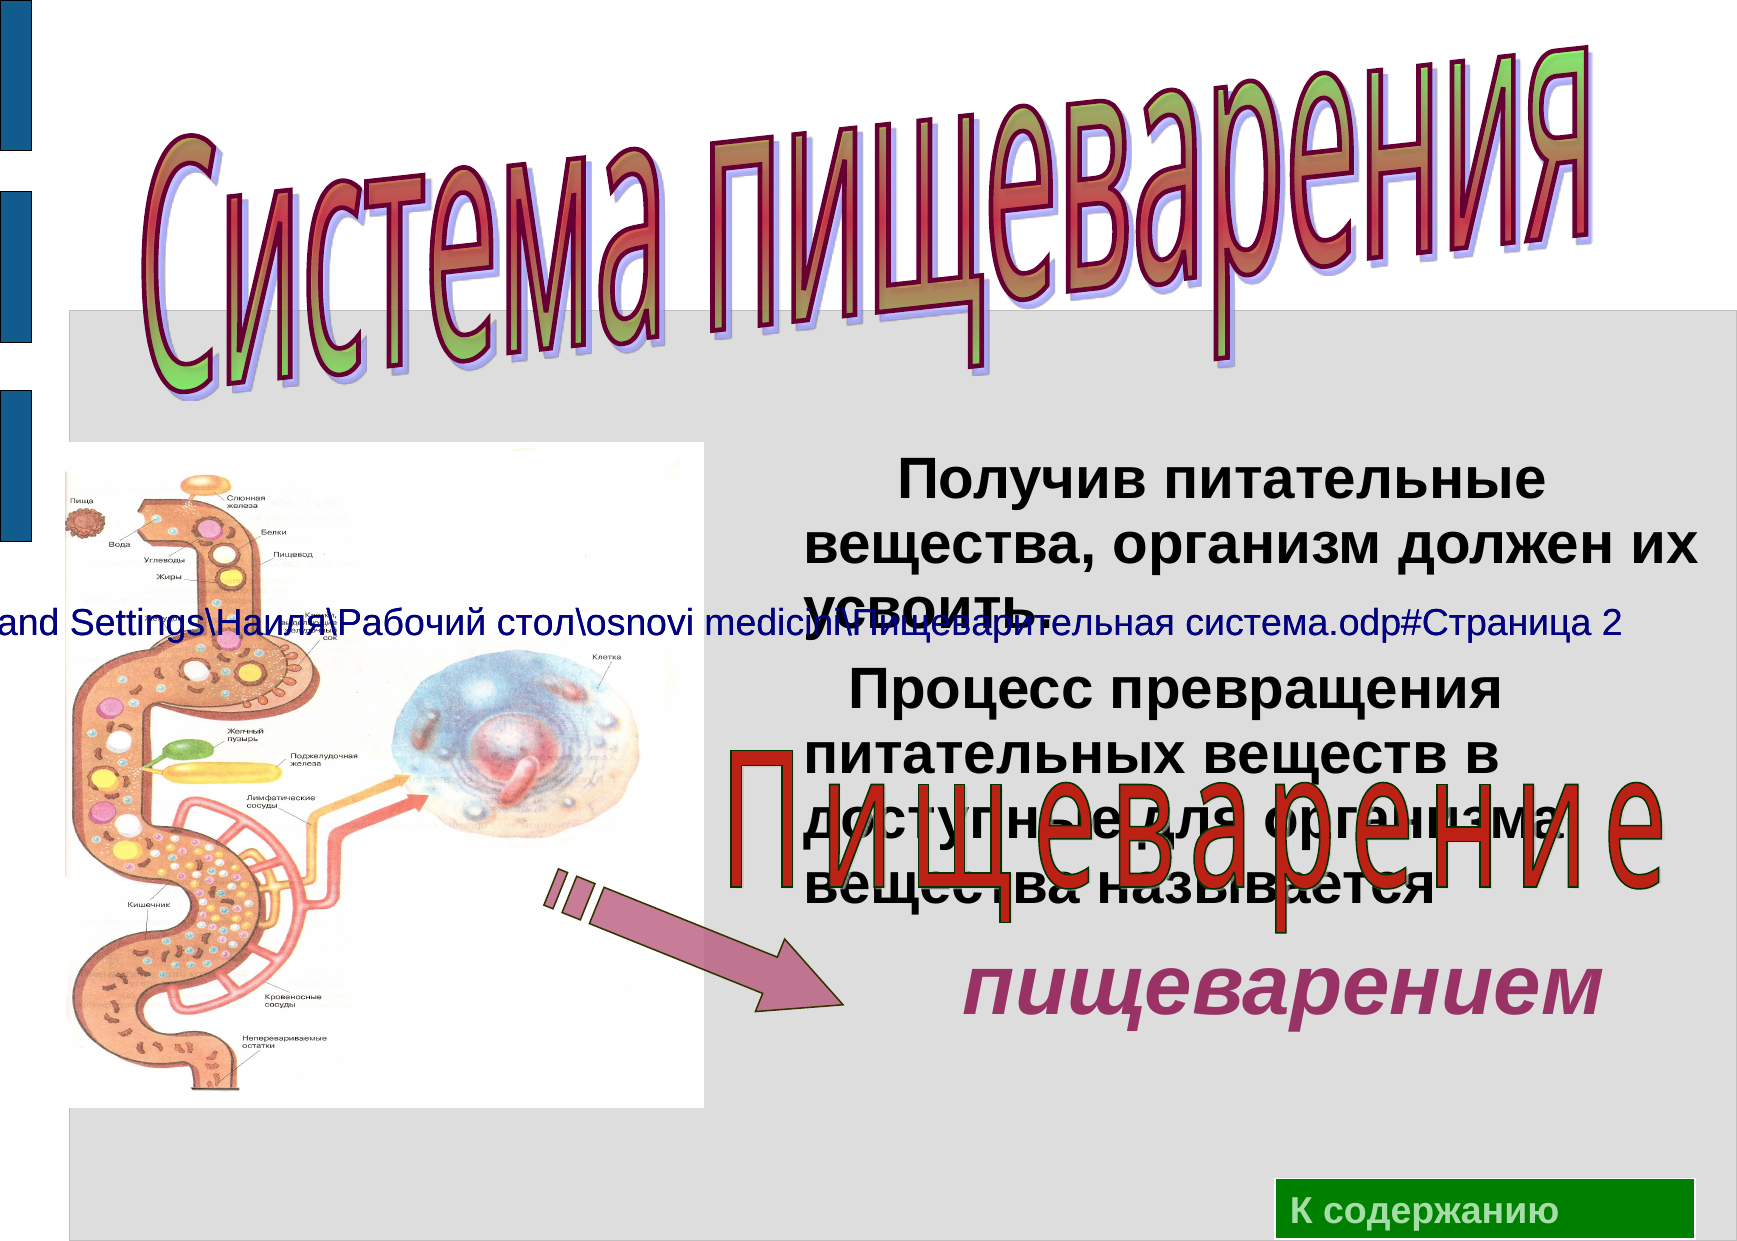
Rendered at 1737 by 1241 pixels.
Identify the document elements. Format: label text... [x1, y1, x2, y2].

text_box Система пищеварения [1452, 55, 1514, 250]
text_box Система пищеварения [508, 157, 584, 353]
text_box Пищеварение [1436, 784, 1491, 888]
text_box Пищеварение [829, 784, 884, 888]
text_box [543, 868, 568, 909]
picture [65, 442, 704, 590]
text_box Система пищеварения [991, 105, 1051, 300]
text_box Пищеварение [1038, 782, 1092, 889]
text_box [589, 887, 844, 1012]
text_box Система пищеварения [793, 127, 855, 322]
text_box Пищеварение [1275, 782, 1331, 933]
text_box Пищеварение [1356, 782, 1409, 889]
text_box Система пищеварения [308, 180, 360, 375]
list Получив питательные вещества, организм должен их усвоить. Процесс превращения питательных веществ в доступные для организма вещества называется пищеварением [772, 662, 1737, 1090]
text_box Пищеварение [731, 750, 793, 888]
text_box Пищеварение [1119, 784, 1171, 888]
text_box Система пищеварения [366, 175, 424, 367]
text_box Пищеварение [1609, 782, 1662, 889]
text_box Система пищеварения [1138, 89, 1195, 285]
text_box Пищеварение [1523, 784, 1578, 888]
text_box Система пищеварения [431, 167, 492, 362]
text_box Система пищеварения [1369, 64, 1430, 259]
text_box Система пищеварения [877, 115, 982, 367]
picture [65, 662, 704, 1108]
text_box Система пищеварения [1526, 47, 1587, 241]
text_box Система пищеварения [143, 135, 214, 392]
text_box [562, 876, 595, 920]
text_box Система пищеварения [1068, 101, 1127, 292]
text_box C:\Documents and Settings\Наиля\Рабочий стол\osnovi medicini\Пищеварительная система.odp#Страница 2 [0, 590, 1737, 662]
list Получив питательные вещества, организм должен их усвоить. Процесс превращения питательных веществ в доступные для организма вещества называется пищеварением [772, 437, 1737, 590]
text_box Система пищеварения [1292, 72, 1352, 267]
text_box К содержанию [1274, 1178, 1696, 1240]
text_box Система пищеварения [712, 137, 772, 331]
text_box Система пищеварения [600, 148, 658, 344]
text_box Пищеварение [918, 784, 1011, 923]
text_box Пищеварение [1194, 782, 1244, 889]
text_box Система пищеварения [1216, 81, 1278, 359]
text_box Система пищеварения [228, 189, 291, 384]
